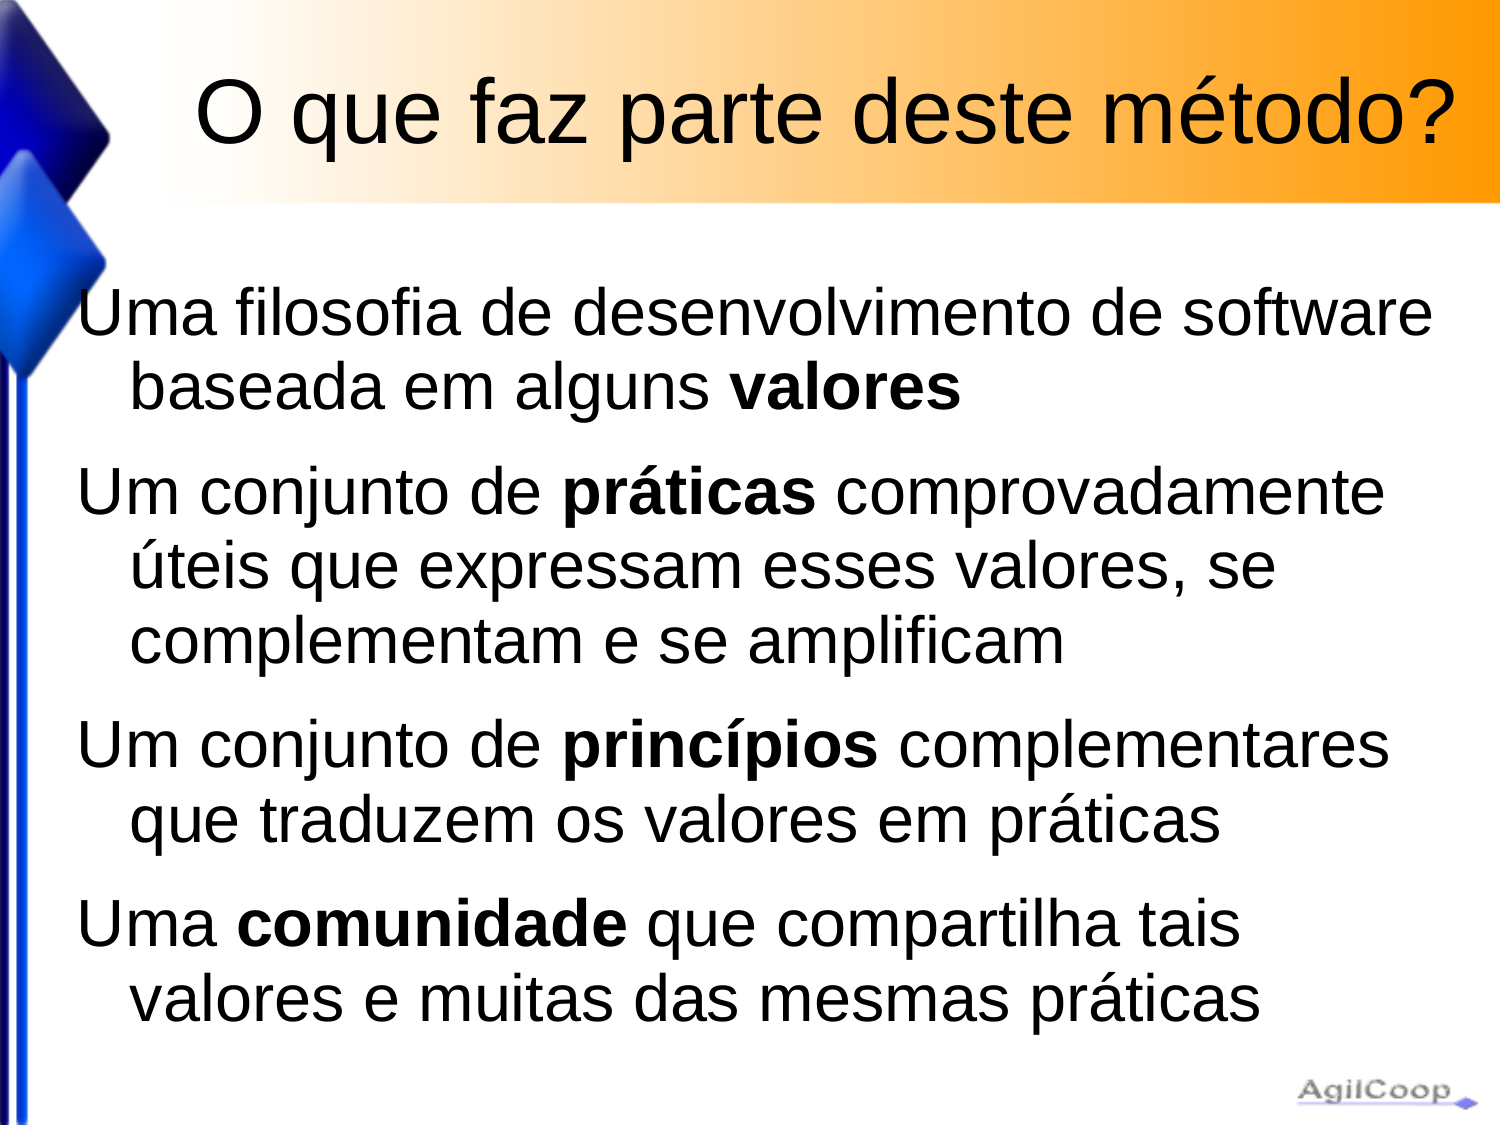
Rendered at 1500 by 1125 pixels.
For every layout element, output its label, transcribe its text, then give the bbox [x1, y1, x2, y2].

list Uma filosofia de desenvolvimento de software baseada em alguns valores Um conjunto de práticas comprovadamente úteis que expressam esses valores, se complementam e se amplificam Um conjunto de princípios complementares que traduzem os valores em práticas Uma comunidade que compartilha tais valores e muitas das mesmas práticas [59, 274, 1477, 1125]
picture [0, 0, 1500, 1125]
title O que faz parte deste método? [82, 8, 1500, 216]
